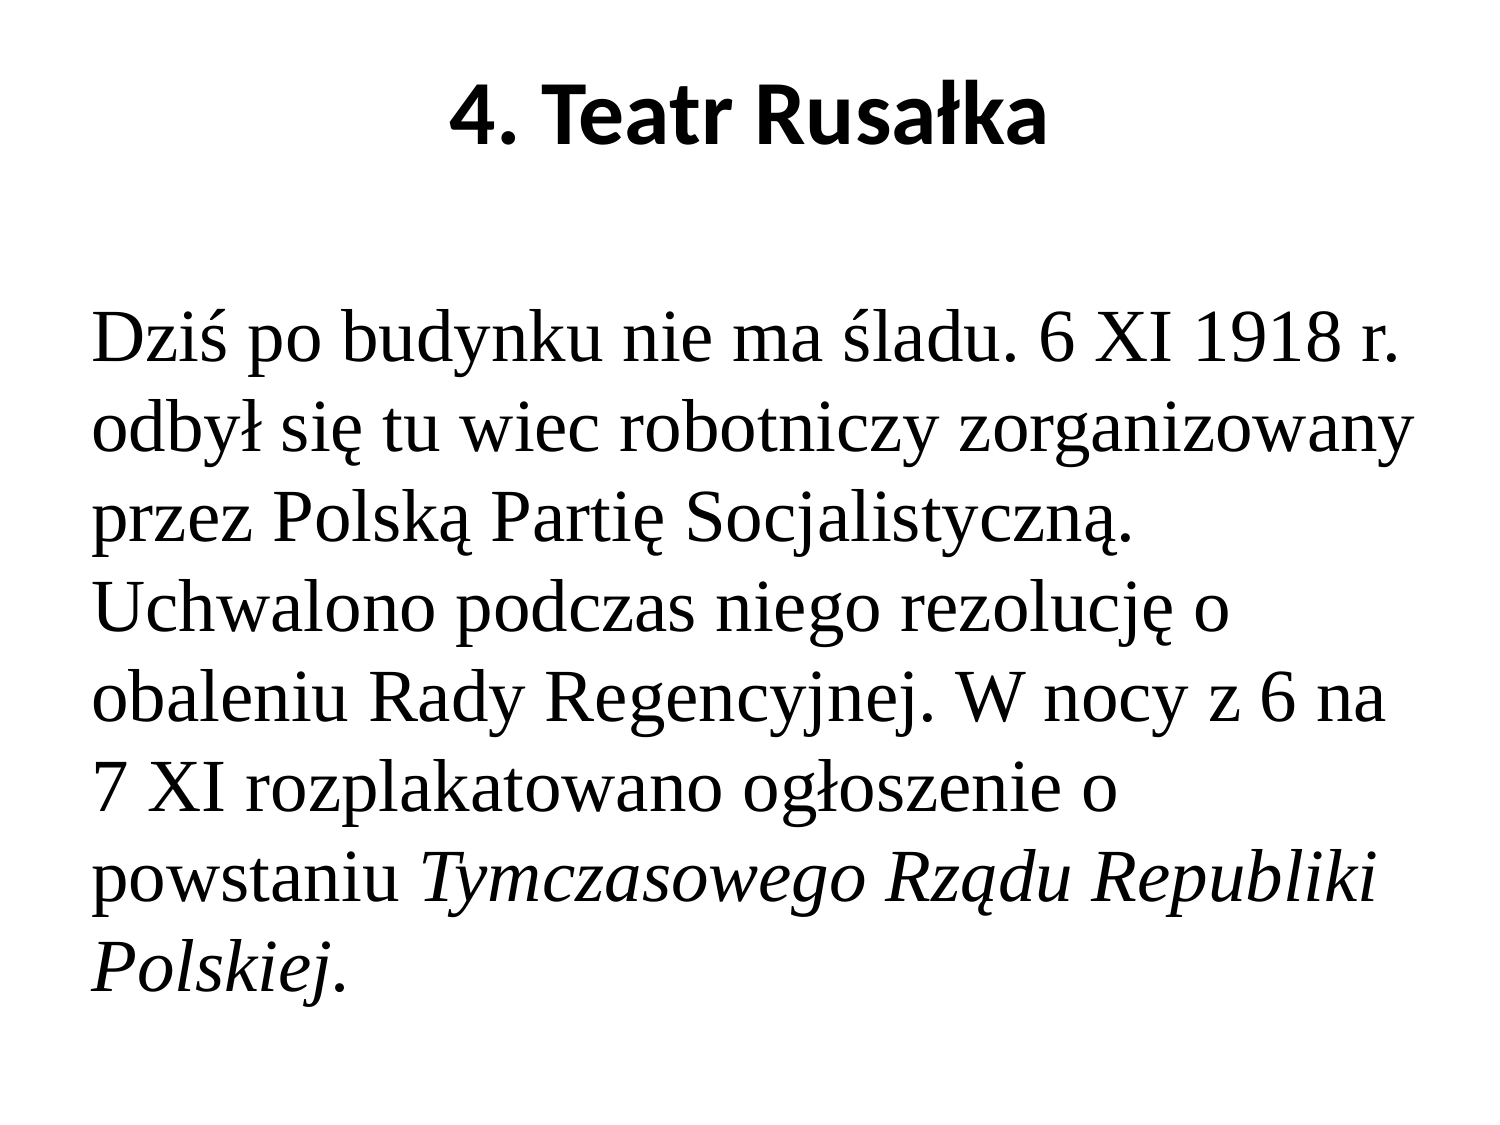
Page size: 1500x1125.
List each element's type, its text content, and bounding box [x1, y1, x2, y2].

title 4. Teatr Rusałka [75, 45, 1425, 233]
text_box Dziś po budynku nie ma śladu. 6 XI 1918 r. odbył się tu wiec robotniczy zorganizowany przez Polską Partię Socjalistyczną. Uchwalono podczas niego rezolucję o obaleniu Rady Regencyjnej. W nocy z 6 na 7 XI rozplakatowano ogłoszenie o powstaniu Tymczasowego Rządu Republiki Polskiej. [76, 278, 1447, 1014]
